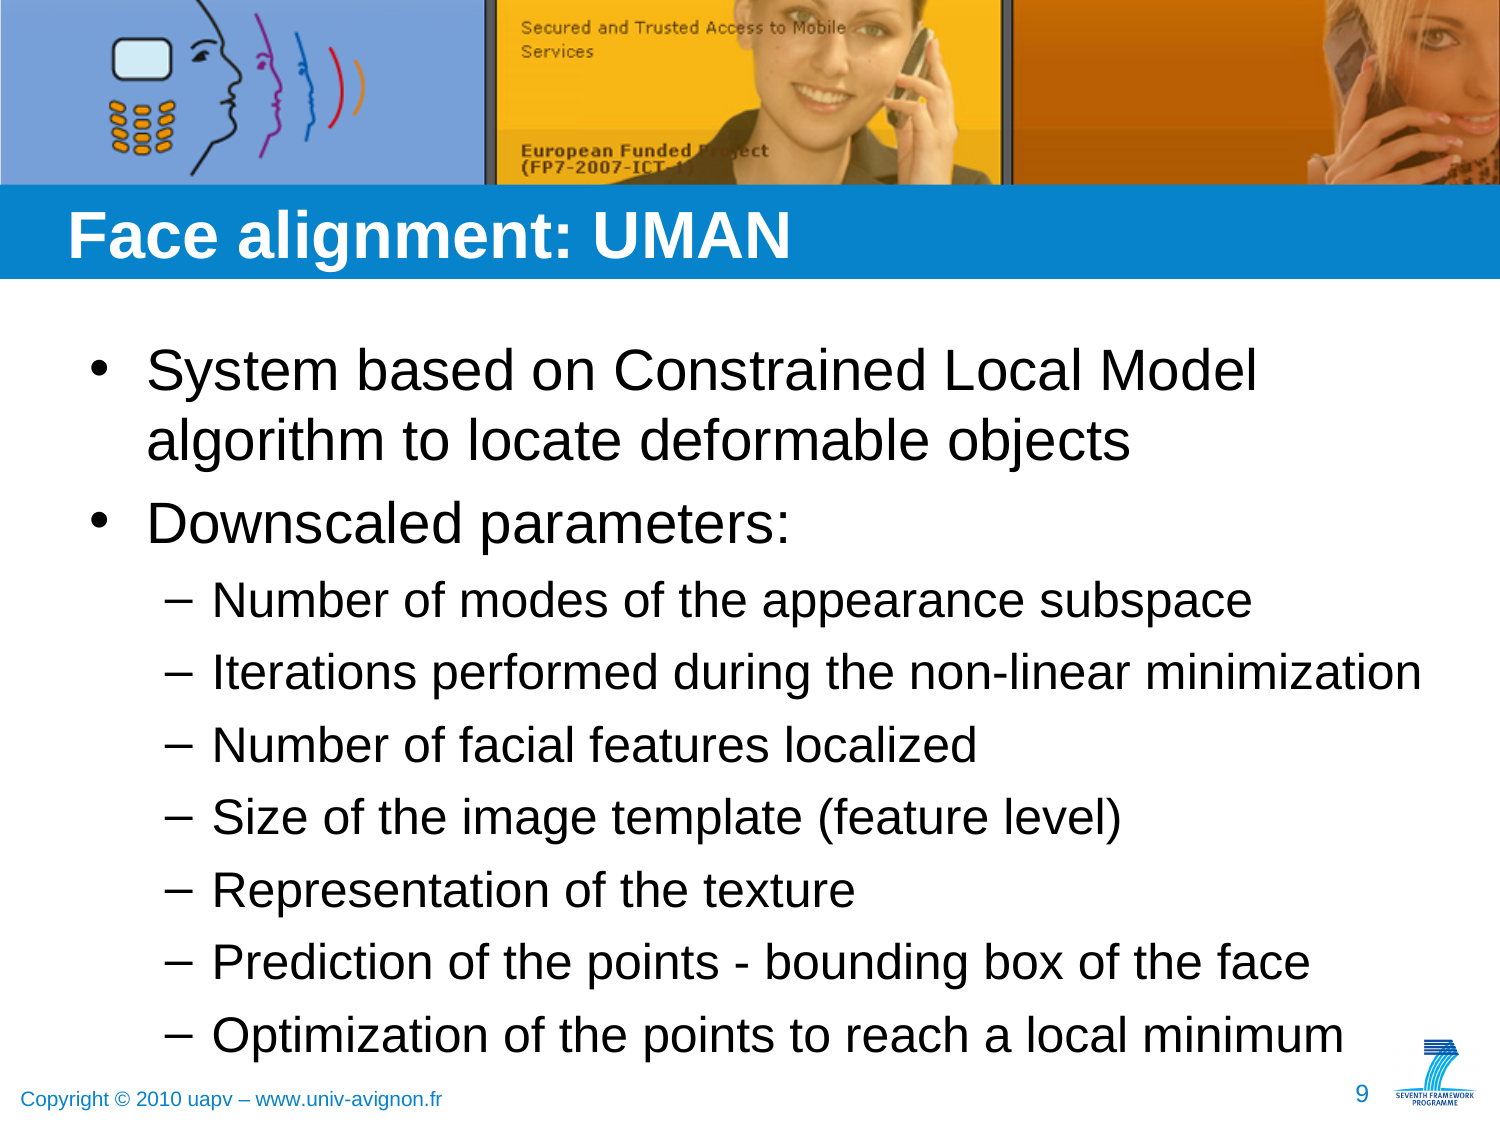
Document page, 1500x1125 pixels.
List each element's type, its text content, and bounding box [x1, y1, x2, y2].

list System based on Constrained Local Model algorithm to locate deformable objects Downscaled parameters: Number of modes of the appearance subspace Iterations performed during the non-linear minimization Number of facial features localized Size of the image template (feature level) Representation of the texture Prediction of the points - bounding box of the face Optimization of the points to reach a local minimum [75, 324, 1447, 1125]
title Face alignment: UMAN [53, 184, 1437, 280]
picture [0, 0, 1500, 184]
picture [1447, 1034, 1483, 1114]
